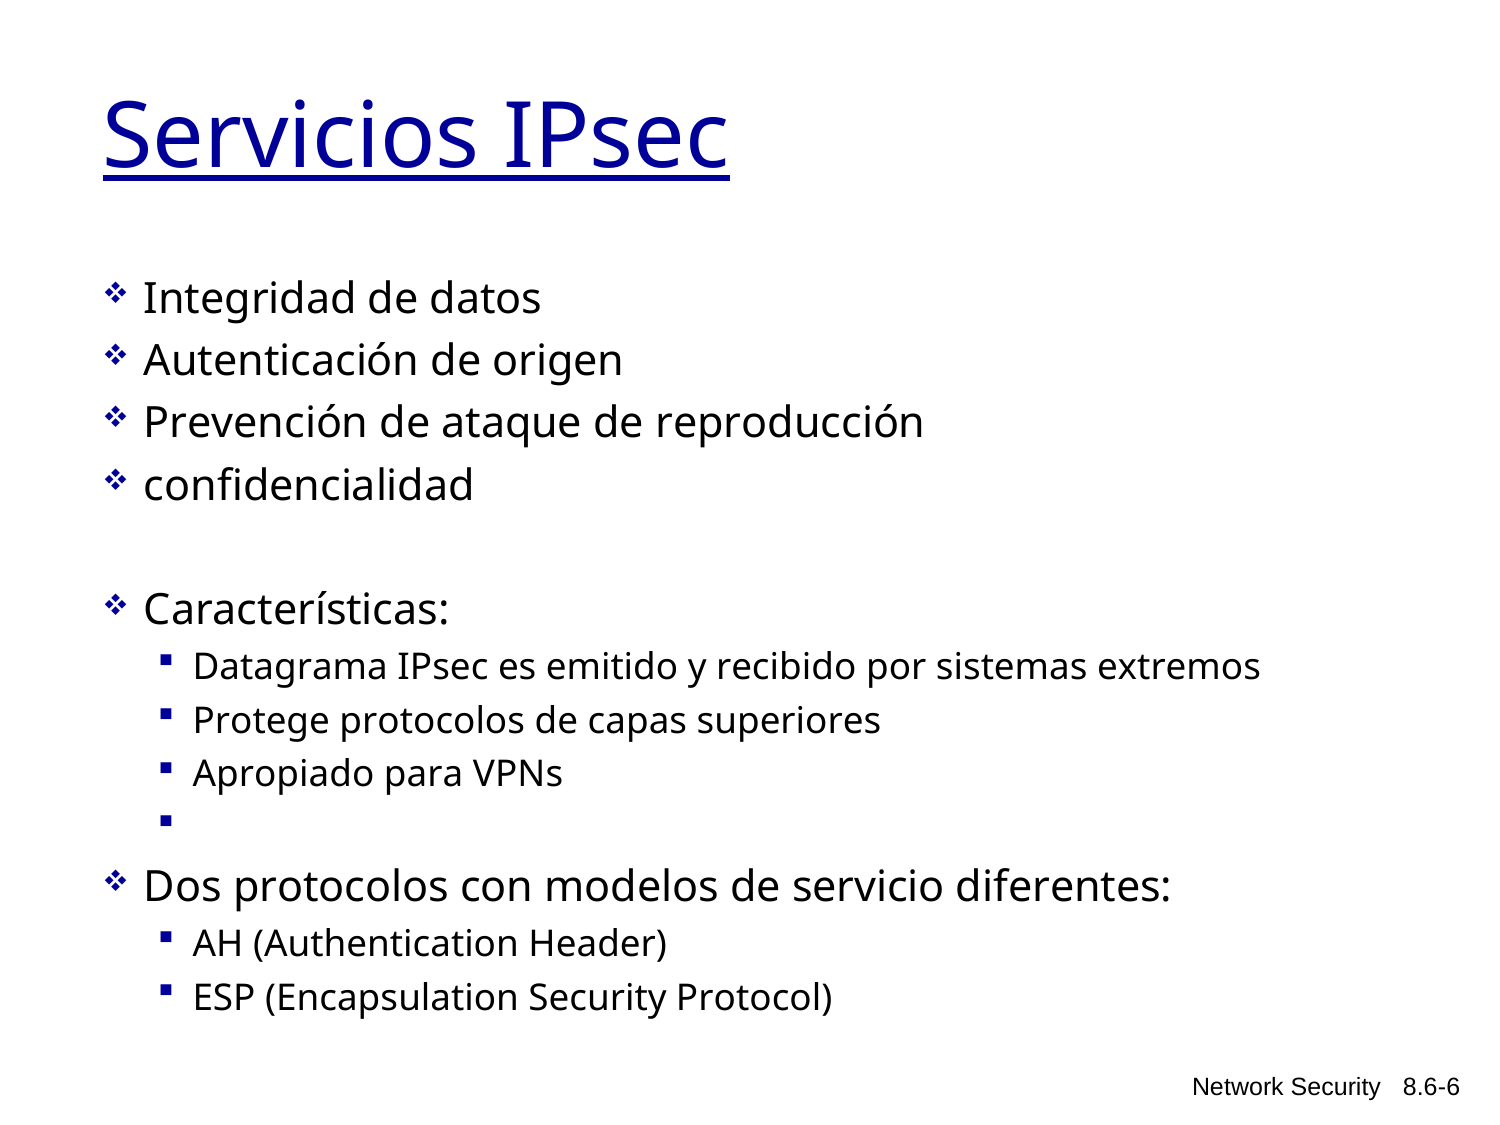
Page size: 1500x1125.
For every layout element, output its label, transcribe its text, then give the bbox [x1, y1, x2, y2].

title Servicios IPsec [87, 37, 1363, 225]
text_box Network Security [762, 1062, 1397, 1114]
list Integridad de datos Autenticación de origen Prevención de ataque de reproducción confidencialidad Características: Datagrama IPsec es emitido y recibido por sistemas extremos Protege protocolos de capas superiores Apropiado para VPNs Dos protocolos con modelos de servicio diferentes: AH (Authentication Header) ESP (Encapsulation Security Protocol) [87, 262, 1363, 1026]
